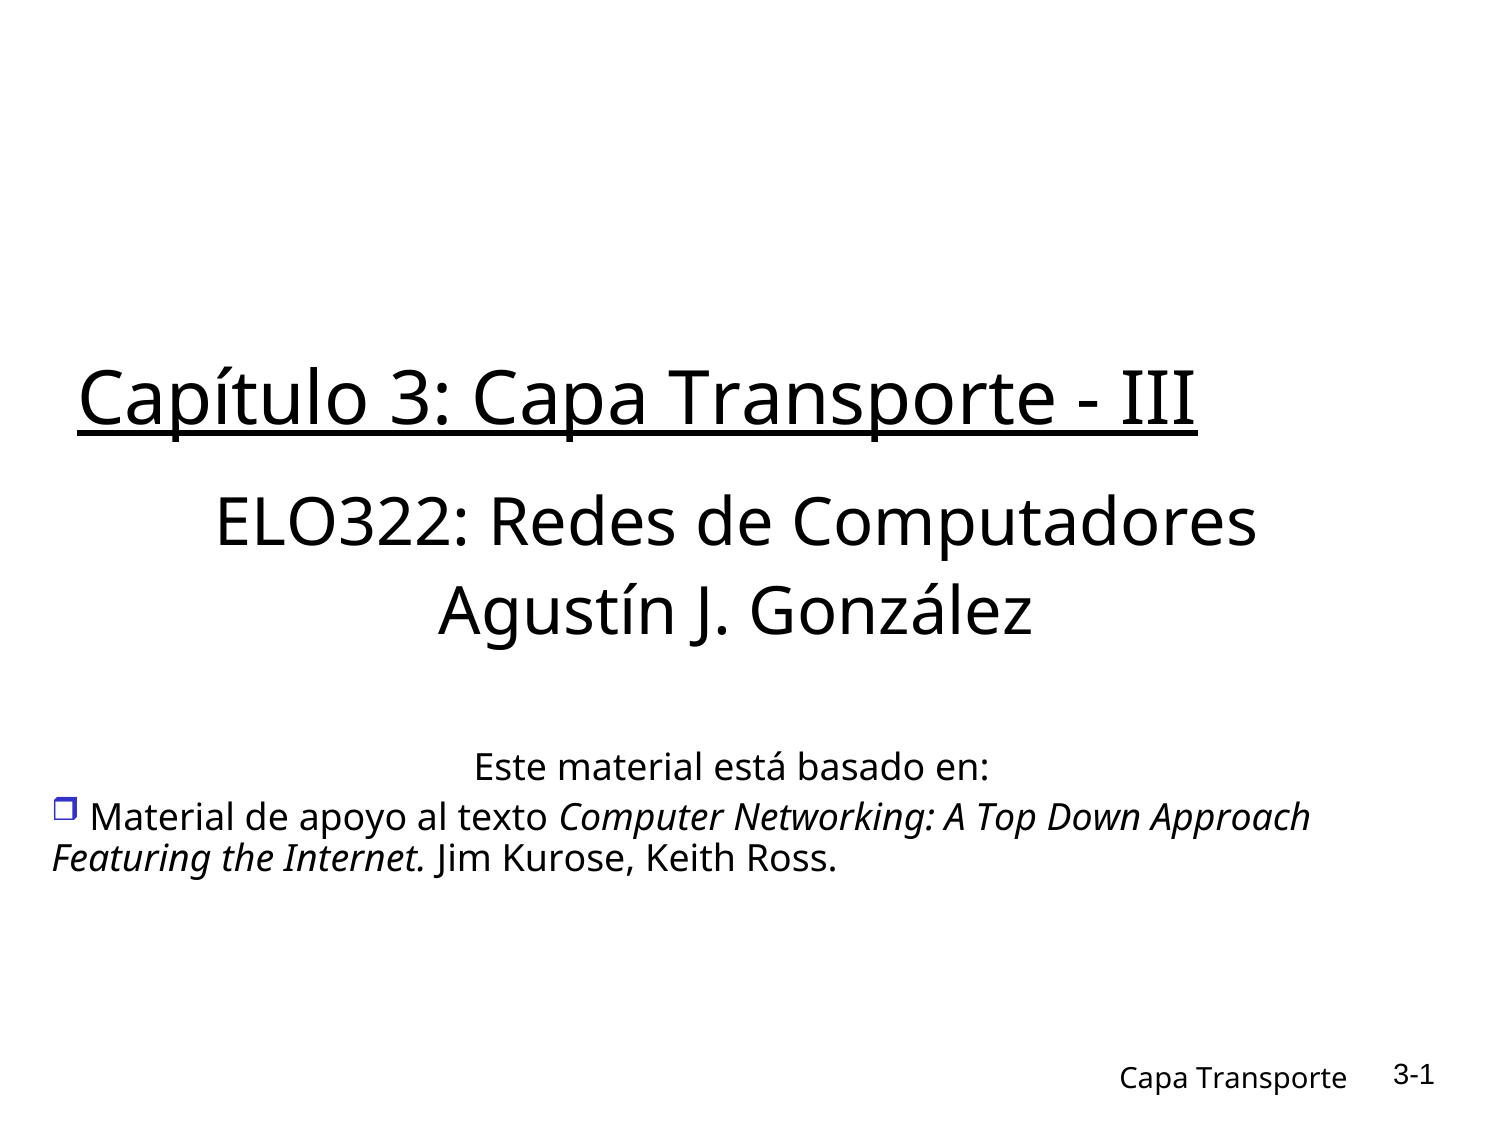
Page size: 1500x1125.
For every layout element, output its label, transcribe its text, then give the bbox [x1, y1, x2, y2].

title Capítulo 3: Capa Transporte - III [62, 274, 1463, 517]
subtitle ELO322: Redes de Computadores Agustín J. González Este material está basado en: Material de apoyo al texto Computer Networking: A Top Down Approach Featuring the Internet. Jim Kurose, Keith Ross. [36, 479, 1437, 1038]
